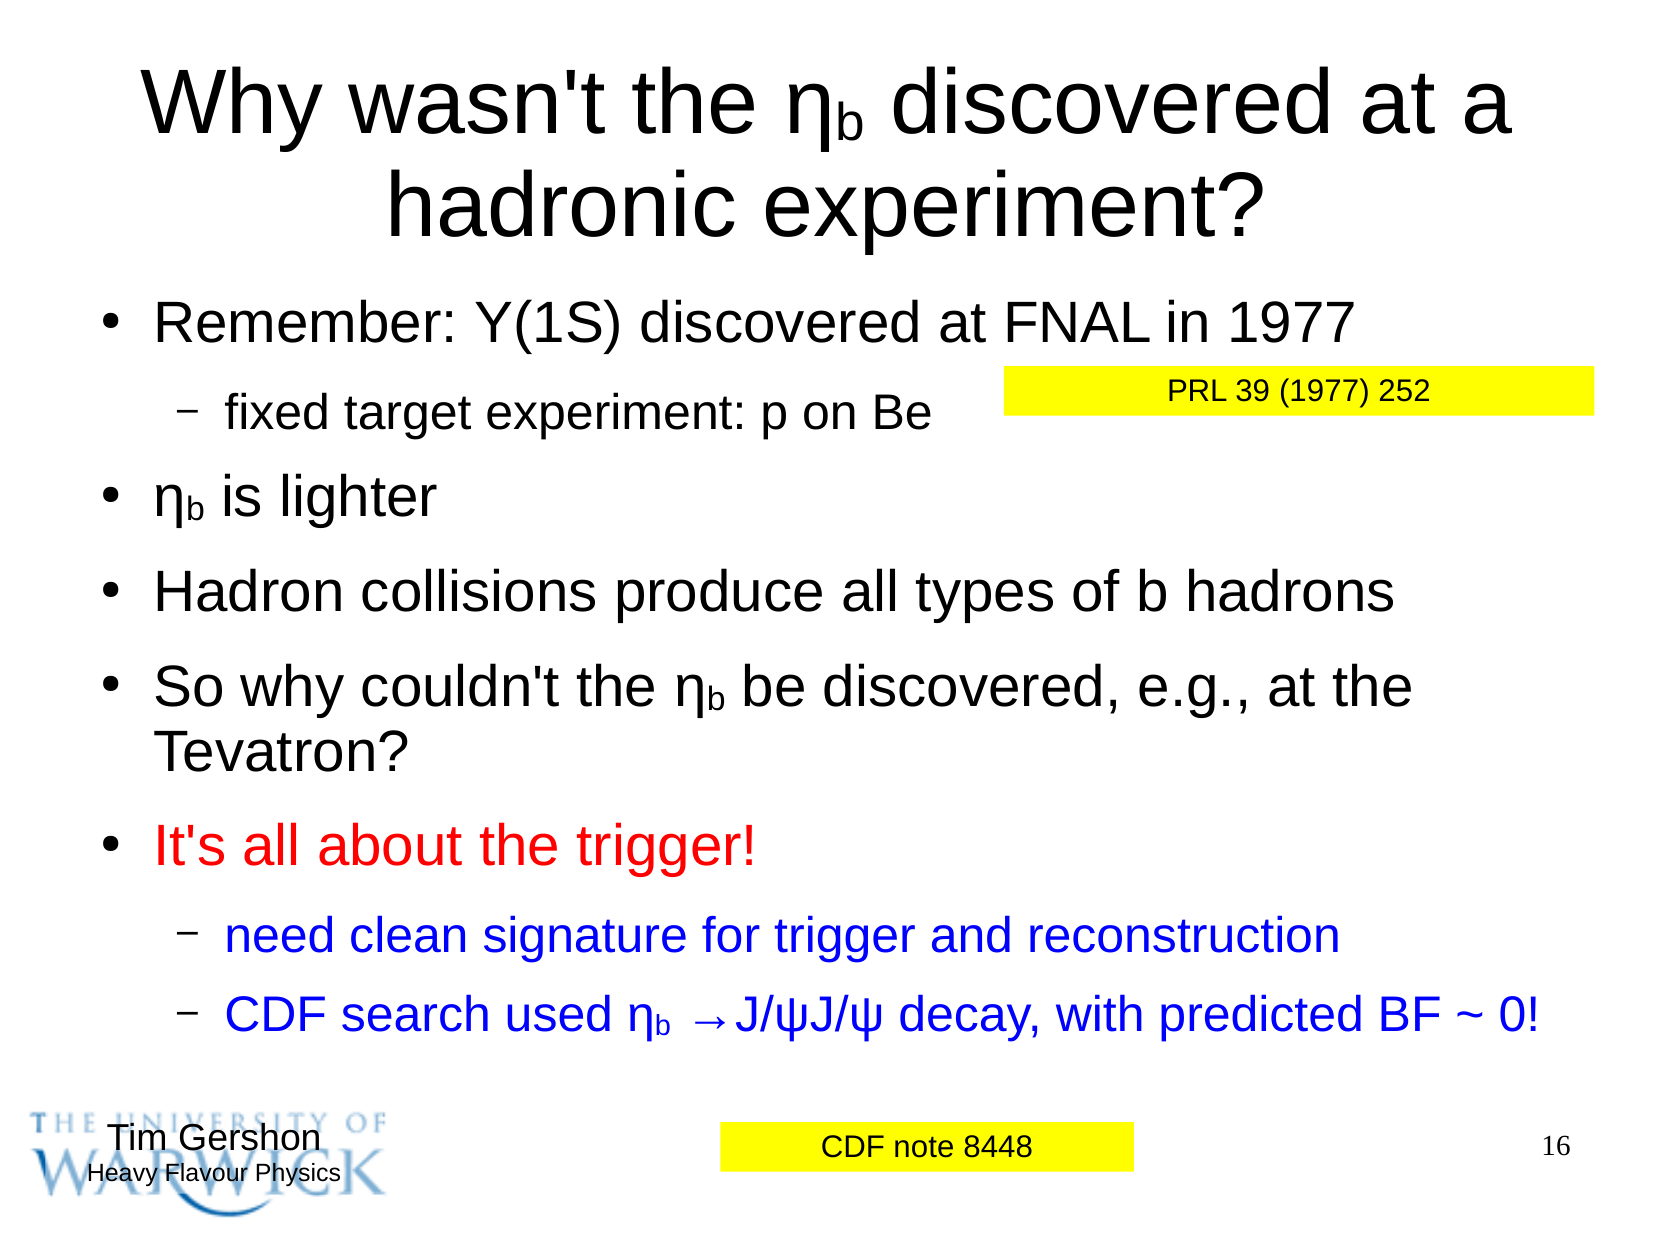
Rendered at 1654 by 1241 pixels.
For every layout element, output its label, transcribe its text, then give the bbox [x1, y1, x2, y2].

title Why wasn't the ηb discovered at a hadronic experiment? [82, 35, 1571, 271]
text_box Tim Gershon Heavy Flavour Physics [45, 1108, 383, 1194]
list Remember: Υ(1S) discovered at FNAL in 1977 fixed target experiment: p on Be ηb is lighter Hadron collisions produce all types of b hadrons So why couldn't the ηb be discovered, e.g., at the Tevatron? It's all about the trigger! need clean signature for trigger and reconstruction CDF search used ηb →J/ψJ/ψ decay, with predicted BF ~ 0! [82, 290, 1571, 1098]
text_box PRL 39 (1977) 252 [1003, 366, 1595, 416]
text_box CDF note 8448 [720, 1122, 1134, 1172]
picture [19, 1106, 406, 1232]
